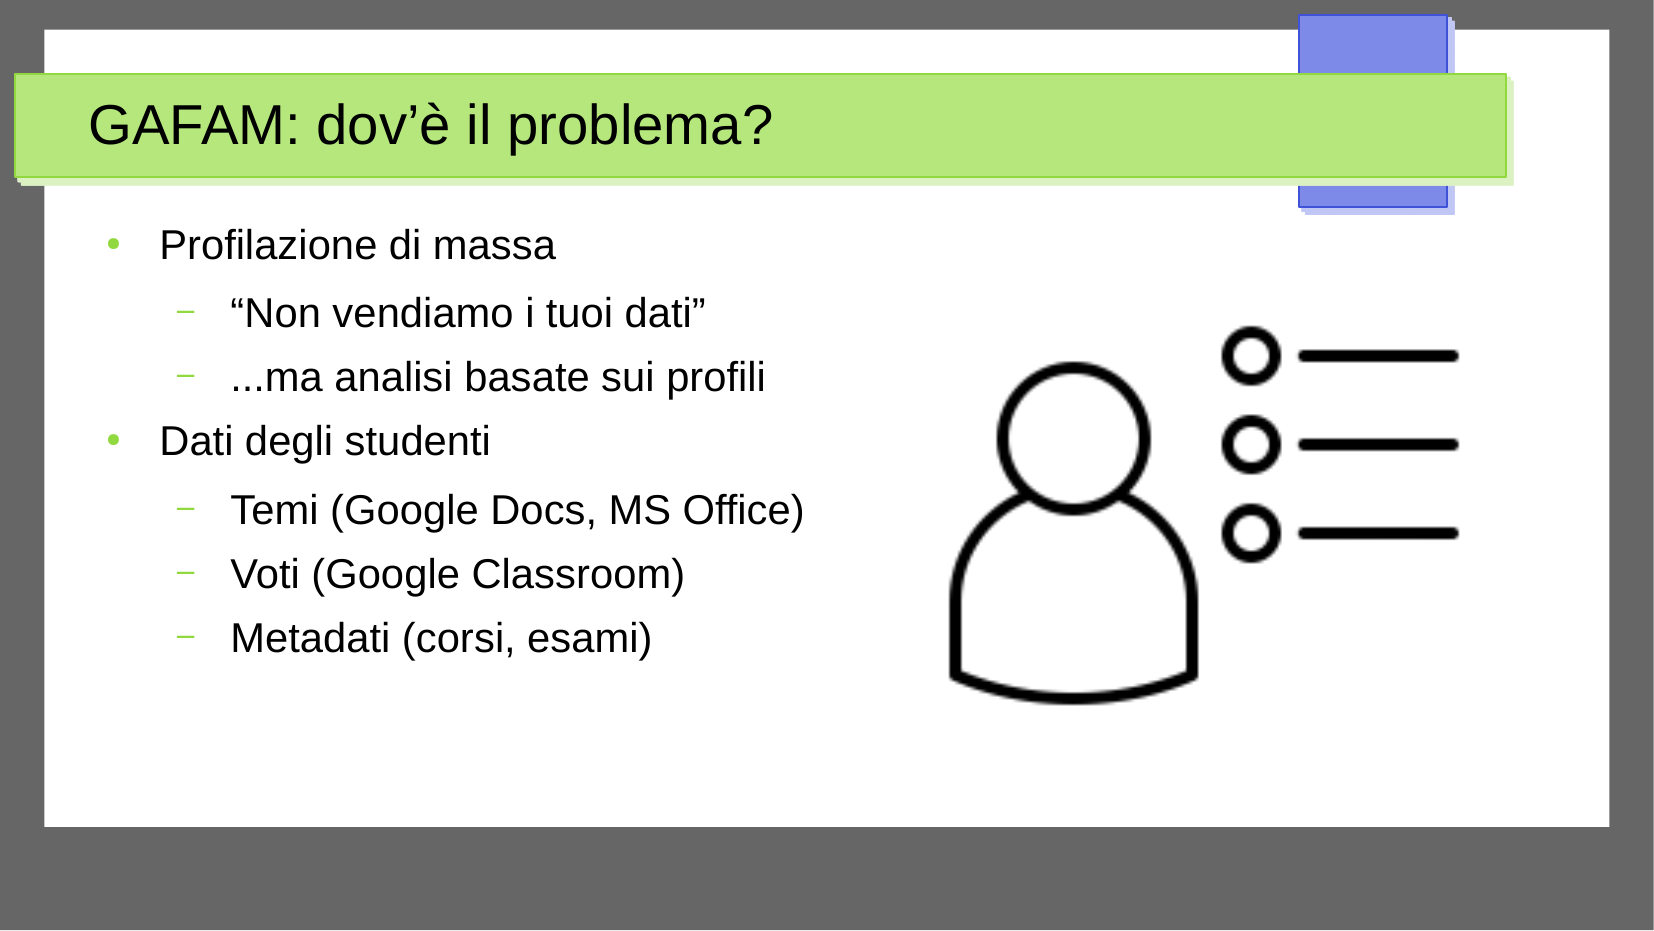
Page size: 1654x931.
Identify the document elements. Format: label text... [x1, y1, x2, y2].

list Profilazione di massa “Non vendiamo i tuoi dati” ...ma analisi basate sui profili Dati degli studenti Temi (Google Docs, MS Office) Voti (Google Classroom) Metadati (corsi, esami) [88, 221, 809, 813]
picture [909, 221, 1501, 813]
title GAFAM: dov’è il problema? [88, 73, 1506, 178]
